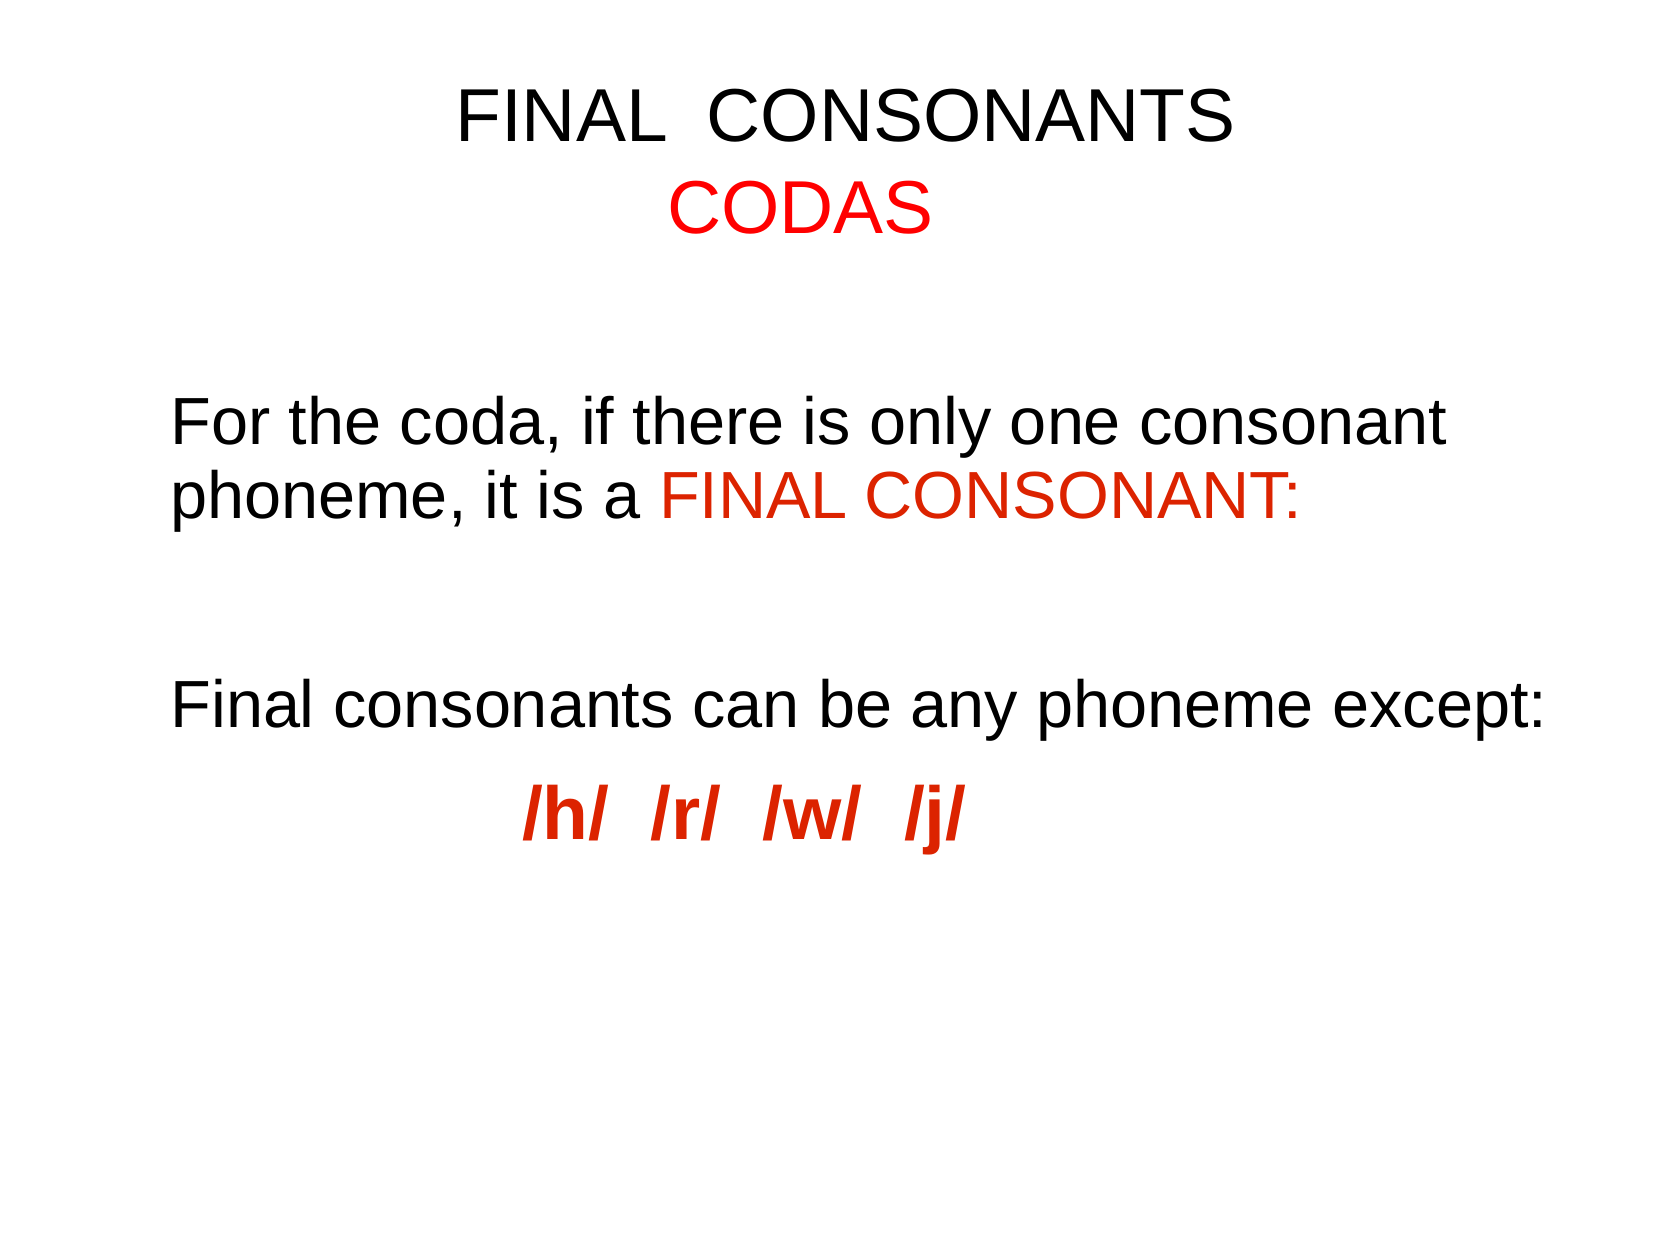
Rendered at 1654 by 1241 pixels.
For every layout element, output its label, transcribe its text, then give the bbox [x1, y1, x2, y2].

title FINAL CONSONANTS [101, 32, 1591, 198]
list CODAS For the coda, if there is only one consonant phoneme, it is a FINAL CONSONANT: Final consonants can be any phoneme except: /h/ /r/ /w/ /j/ Type 2 examples: 'bets' /bets/ 'beds' /bedz/ 'backed' /bækt/ 'bagged' /bægd/ 'warmth' /wᴐ:mƟ/ [170, 165, 1654, 1241]
